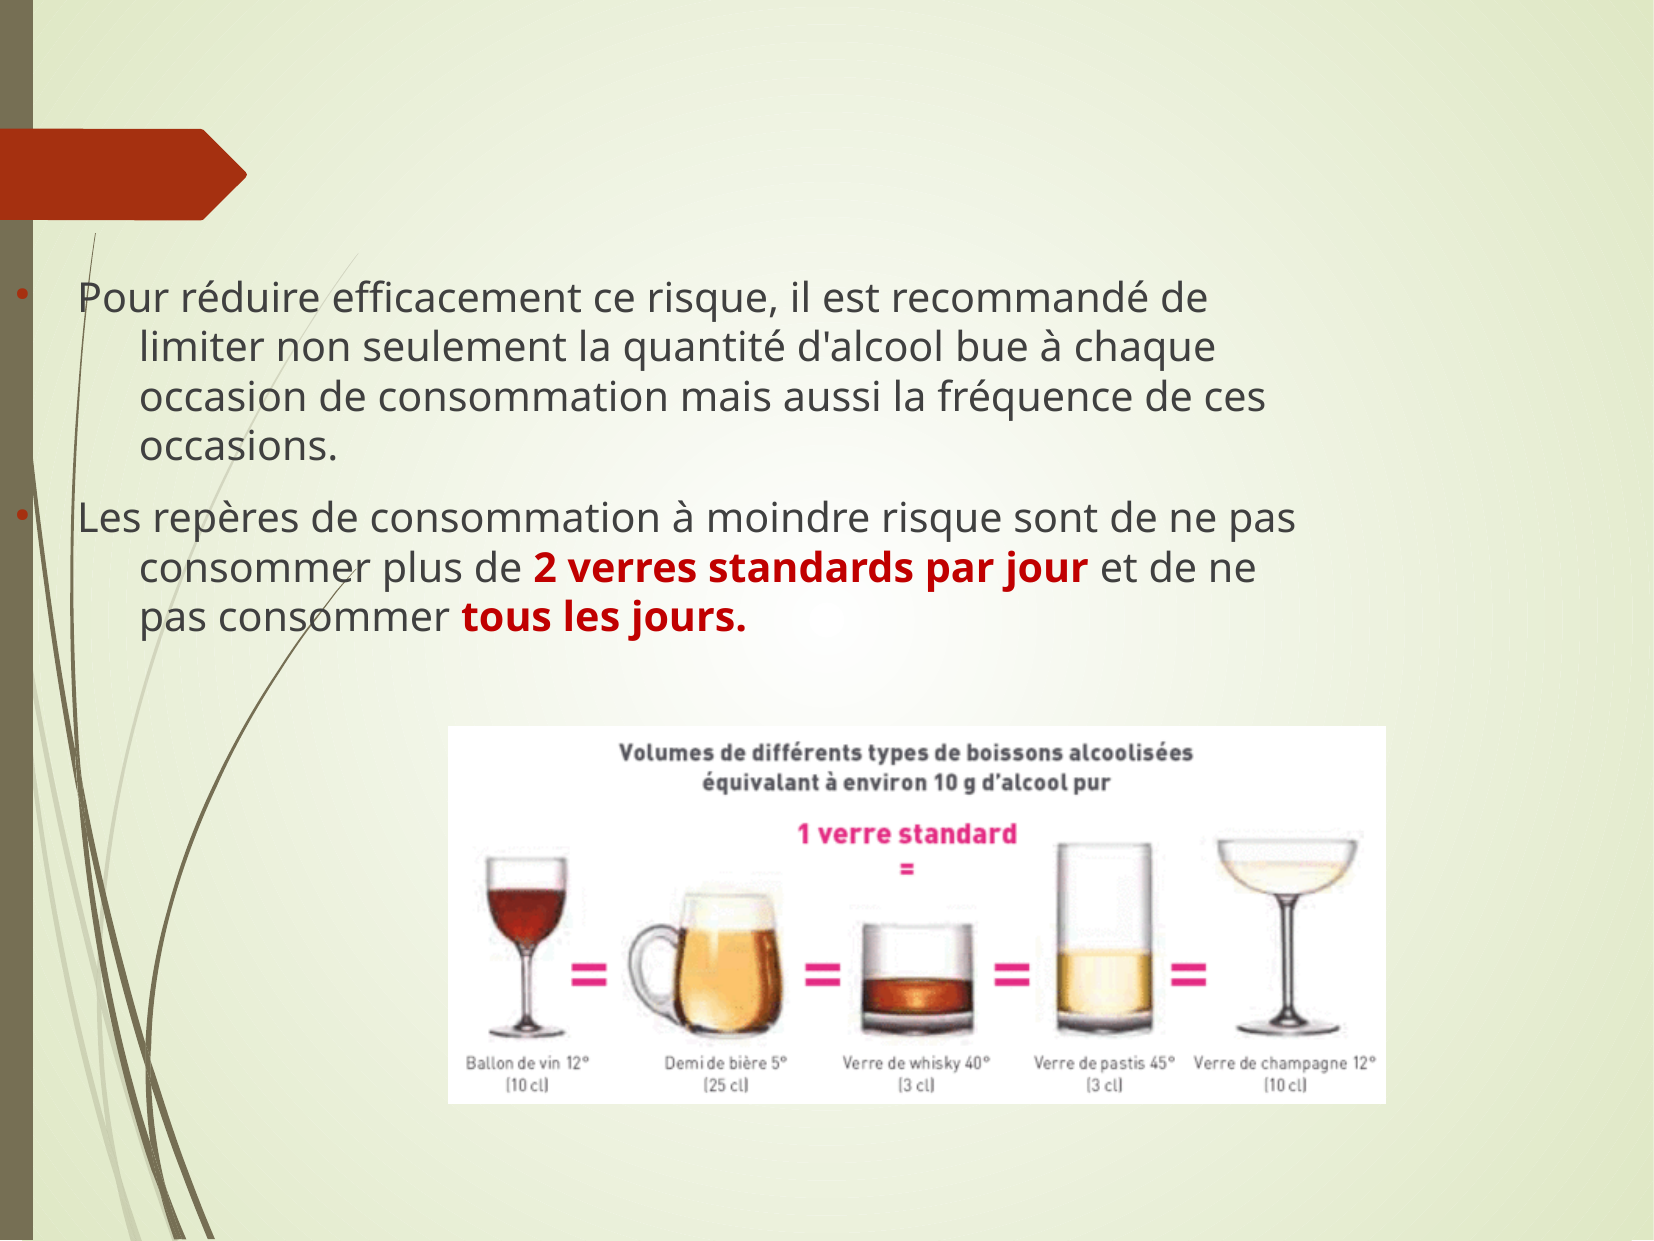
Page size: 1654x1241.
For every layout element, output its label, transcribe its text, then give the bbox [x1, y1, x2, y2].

picture [448, 727, 1386, 1104]
list Pour réduire efficacement ce risque, il est recommandé de limiter non seulement la quantité d'alcool bue à chaque occasion de consommation mais aussi la fréquence de ces occasions. Les repères de consommation à moindre risque sont de ne pas consommer plus de 2 verres standards par jour et de ne pas consommer tous les jours. [0, 263, 1351, 1027]
